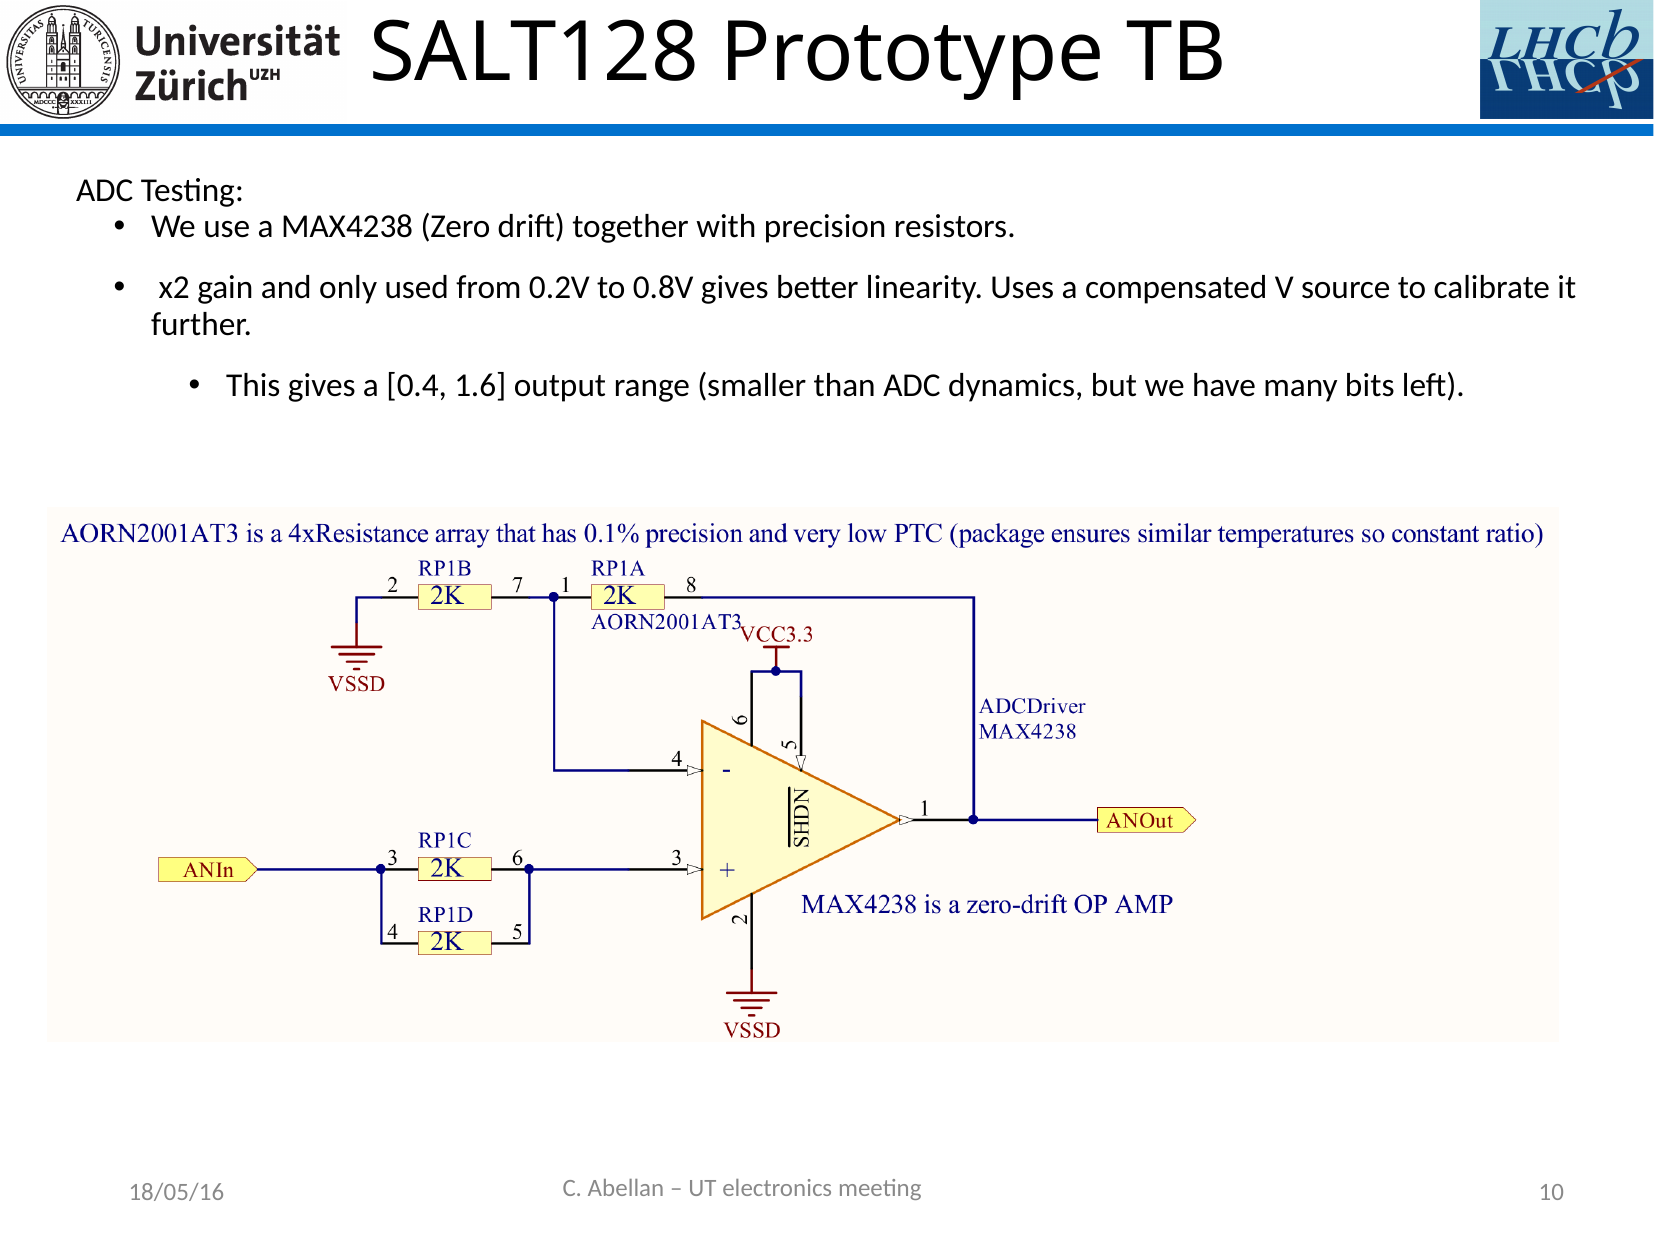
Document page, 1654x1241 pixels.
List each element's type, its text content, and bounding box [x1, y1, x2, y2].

list ADC Testing: We use a MAX4238 (Zero drift) together with precision resistors. x2 gain and only used from 0.2V to 0.8V gives better linearity. Uses a compensated V source to calibrate it further. This gives a [0.4, 1.6] output range (smaller than ADC dynamics, but we have many bits left). [23, 165, 1607, 1170]
picture [47, 507, 1559, 1042]
picture [1480, 0, 1654, 119]
picture [0, 1, 347, 124]
title SALT128 Prototype TB [354, 1, 1477, 107]
